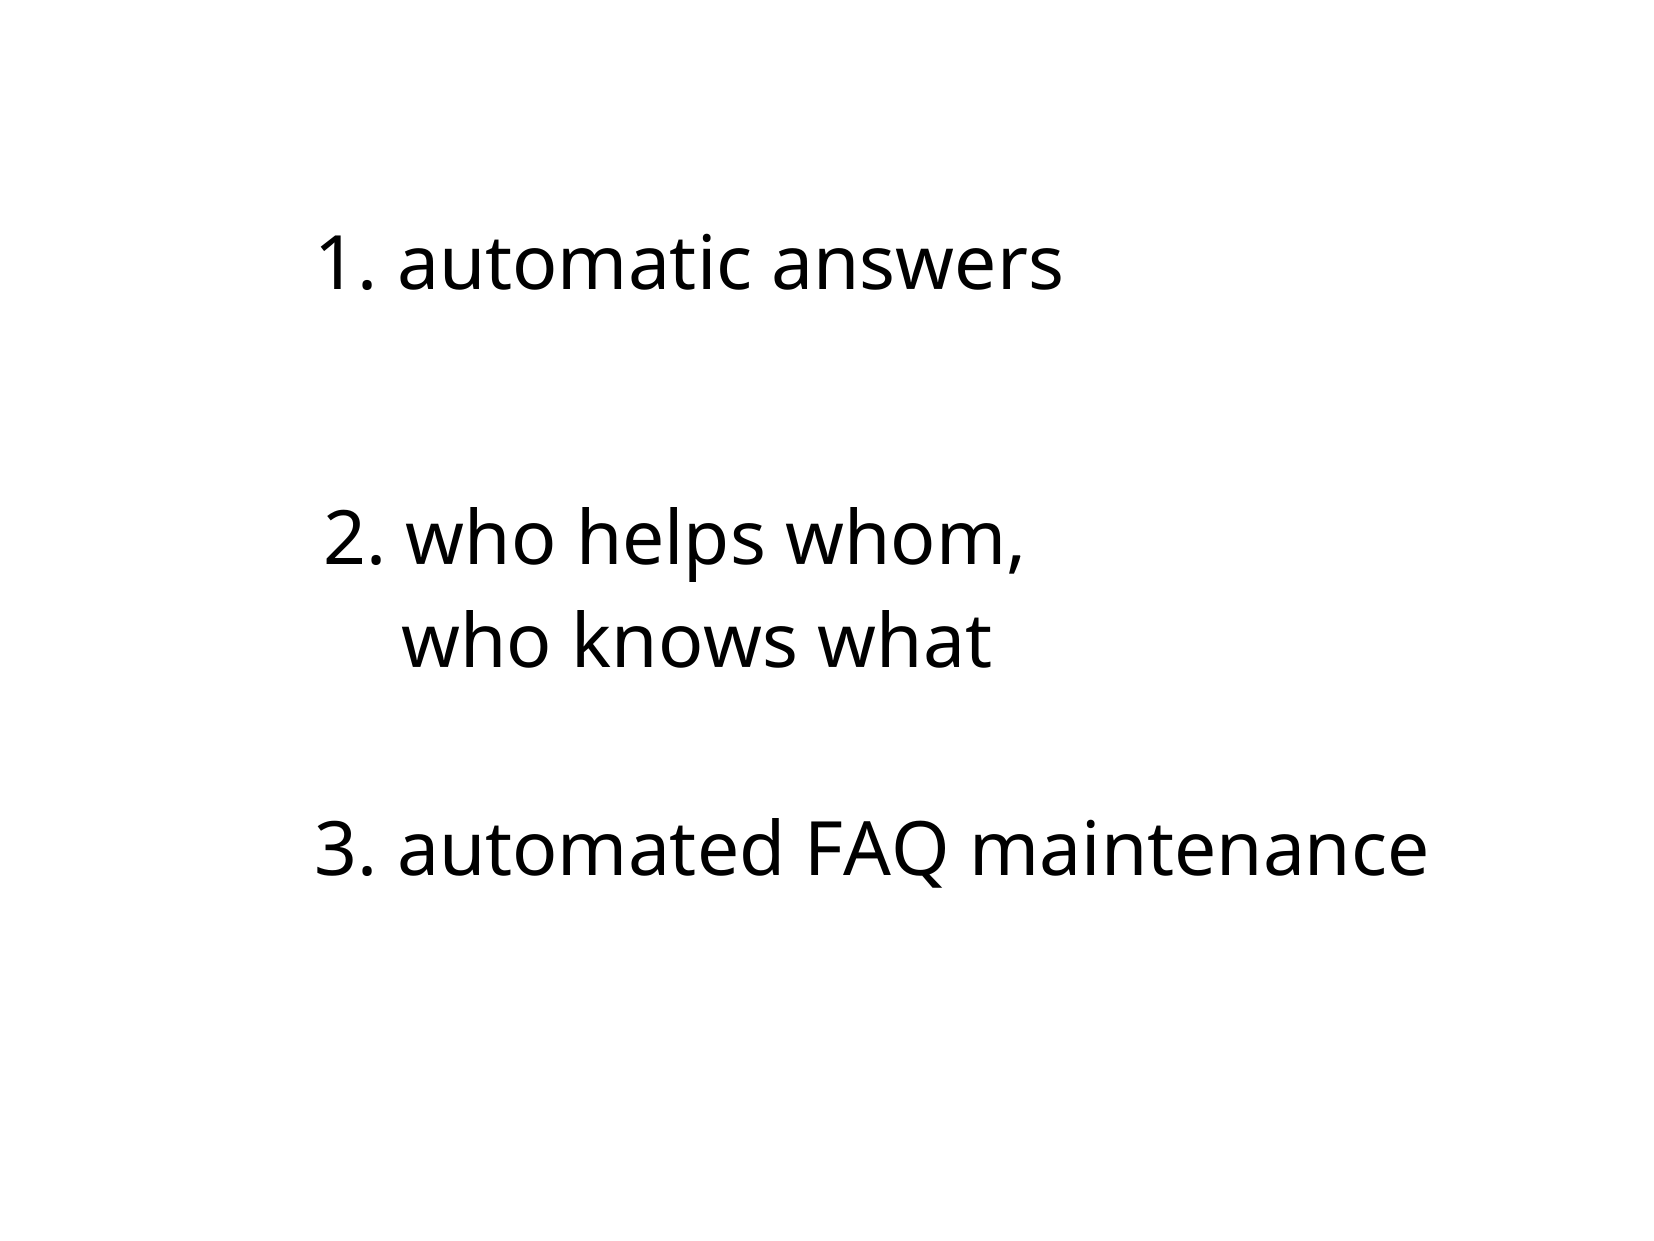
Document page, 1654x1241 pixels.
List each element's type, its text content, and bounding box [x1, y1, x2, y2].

text_box 2. who helps whom, who knows what [308, 477, 1057, 676]
text_box 1. automatic answers [300, 201, 1104, 308]
text_box 3. automated FAQ maintenance [300, 787, 1477, 894]
